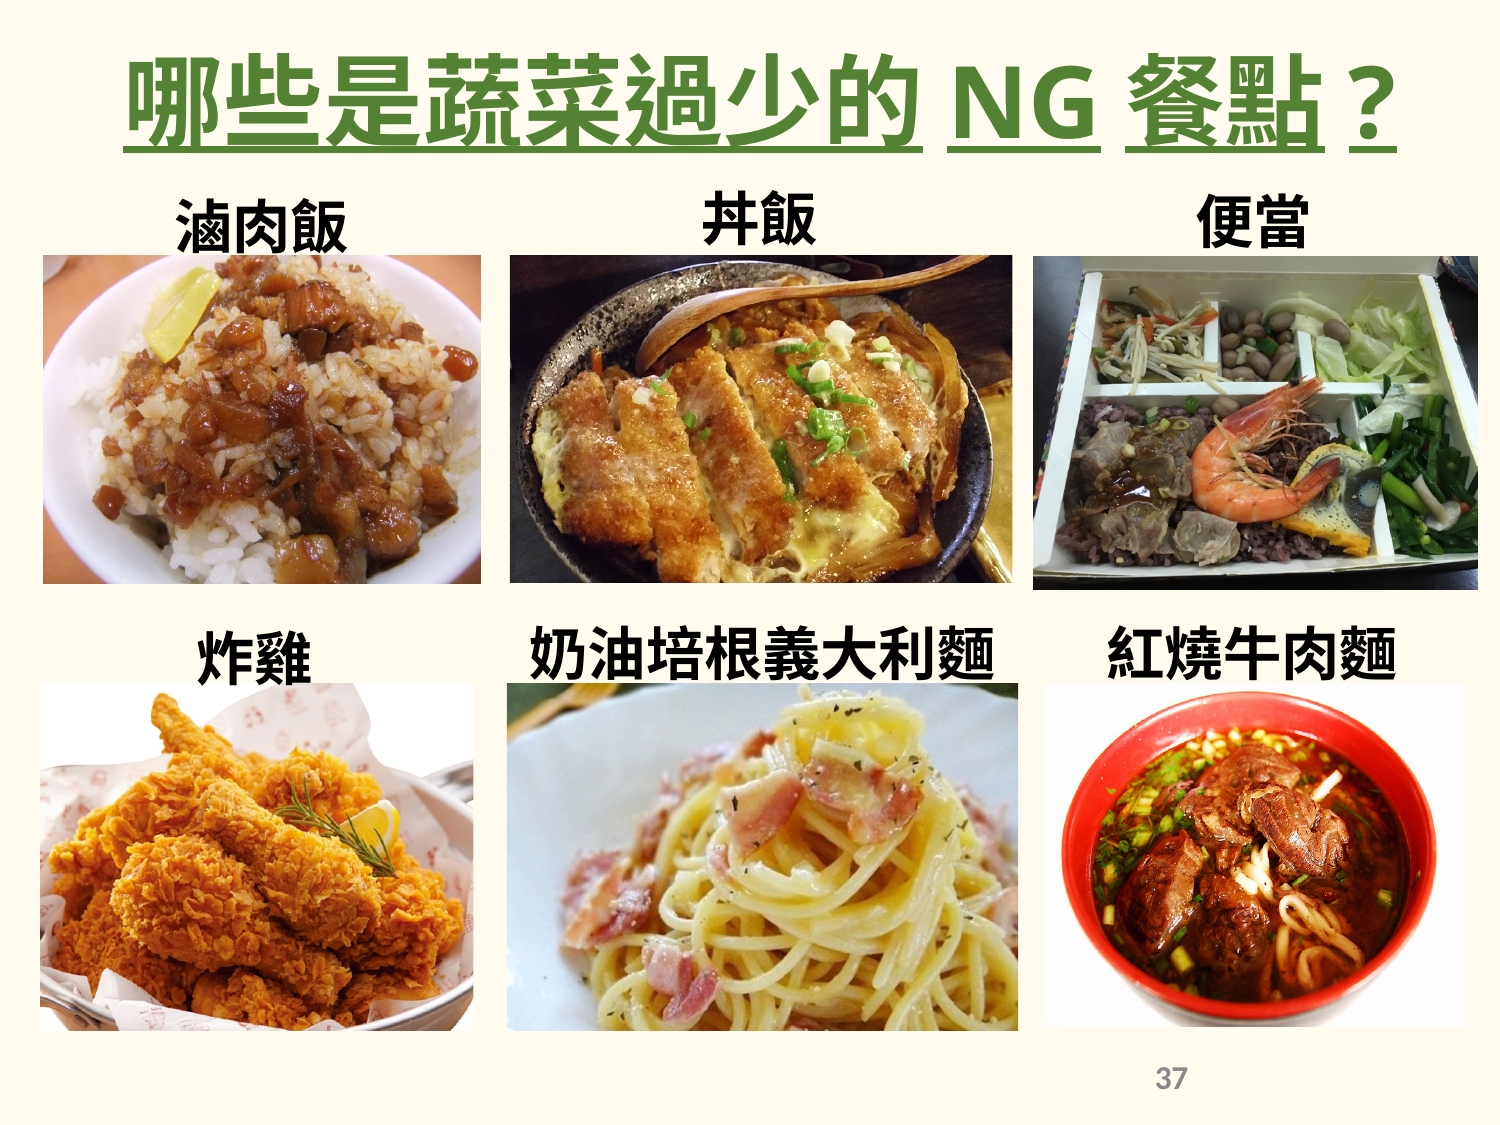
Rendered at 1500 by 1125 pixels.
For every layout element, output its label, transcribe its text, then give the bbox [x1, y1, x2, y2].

picture [1045, 696, 1466, 1027]
picture [506, 683, 1019, 1031]
picture [43, 255, 481, 584]
text_box 哪些是蔬菜過少的NG餐點? [69, 30, 1452, 168]
text_box 紅燒牛肉麵 [1030, 609, 1474, 696]
text_box 奶油培根義大利麵 [509, 609, 1016, 696]
picture [1033, 264, 1478, 590]
text_box 丼飯 [506, 174, 1013, 261]
text_box 炸雞 [39, 614, 470, 700]
picture [40, 683, 474, 1031]
picture [509, 261, 1013, 583]
text_box 便當 [1030, 177, 1478, 264]
text_box 37 [1139, 1046, 1478, 1107]
text_box 滷肉飯 [47, 182, 477, 269]
